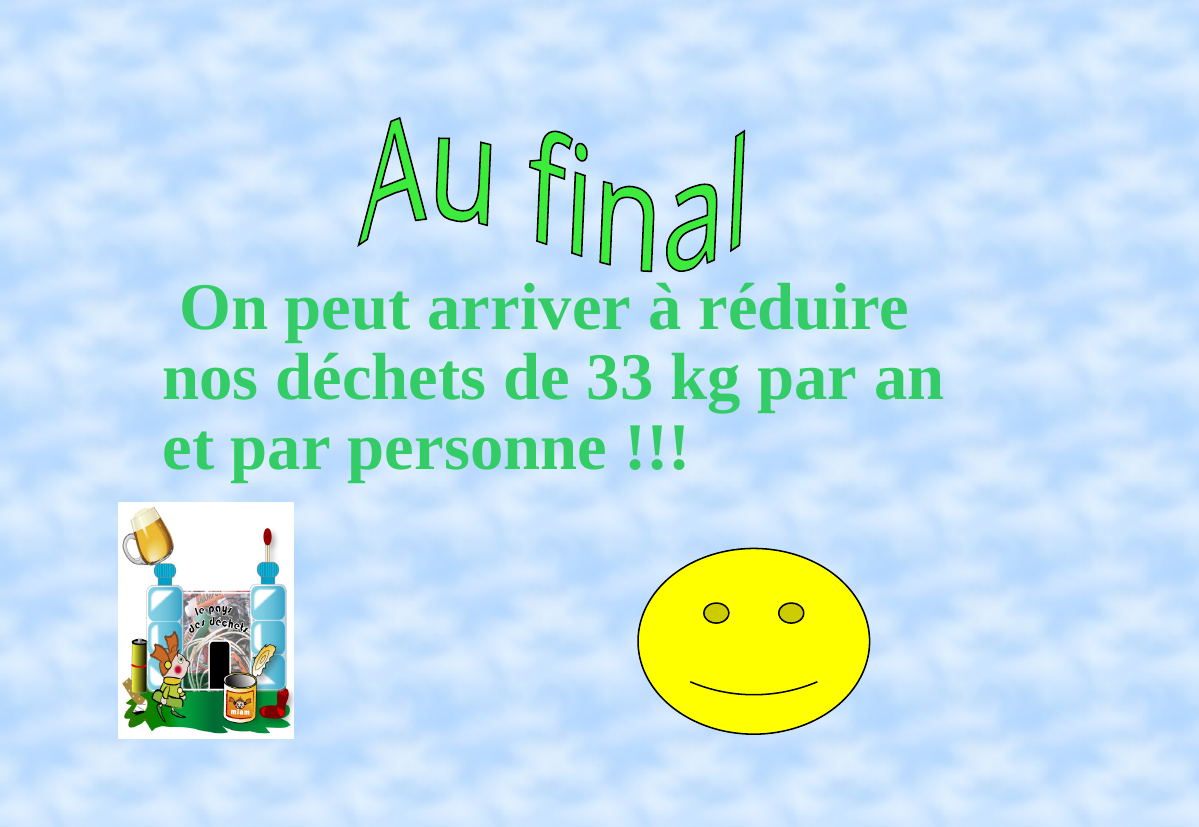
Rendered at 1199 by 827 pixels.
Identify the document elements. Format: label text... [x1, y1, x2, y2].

text_box Au final [600, 181, 654, 265]
text_box Au final [529, 131, 573, 245]
picture [0, 0, 1199, 827]
text_box Au final [730, 130, 745, 251]
text_box [638, 548, 870, 735]
text_box On peut arriver à réduire nos déchets de 33 kg par an et par personne !!! [147, 265, 1004, 503]
text_box Au final [571, 172, 586, 257]
text_box Au final [358, 117, 427, 246]
text_box Au final [666, 184, 717, 265]
text_box Au final [575, 143, 587, 161]
text_box Au final [436, 138, 491, 226]
